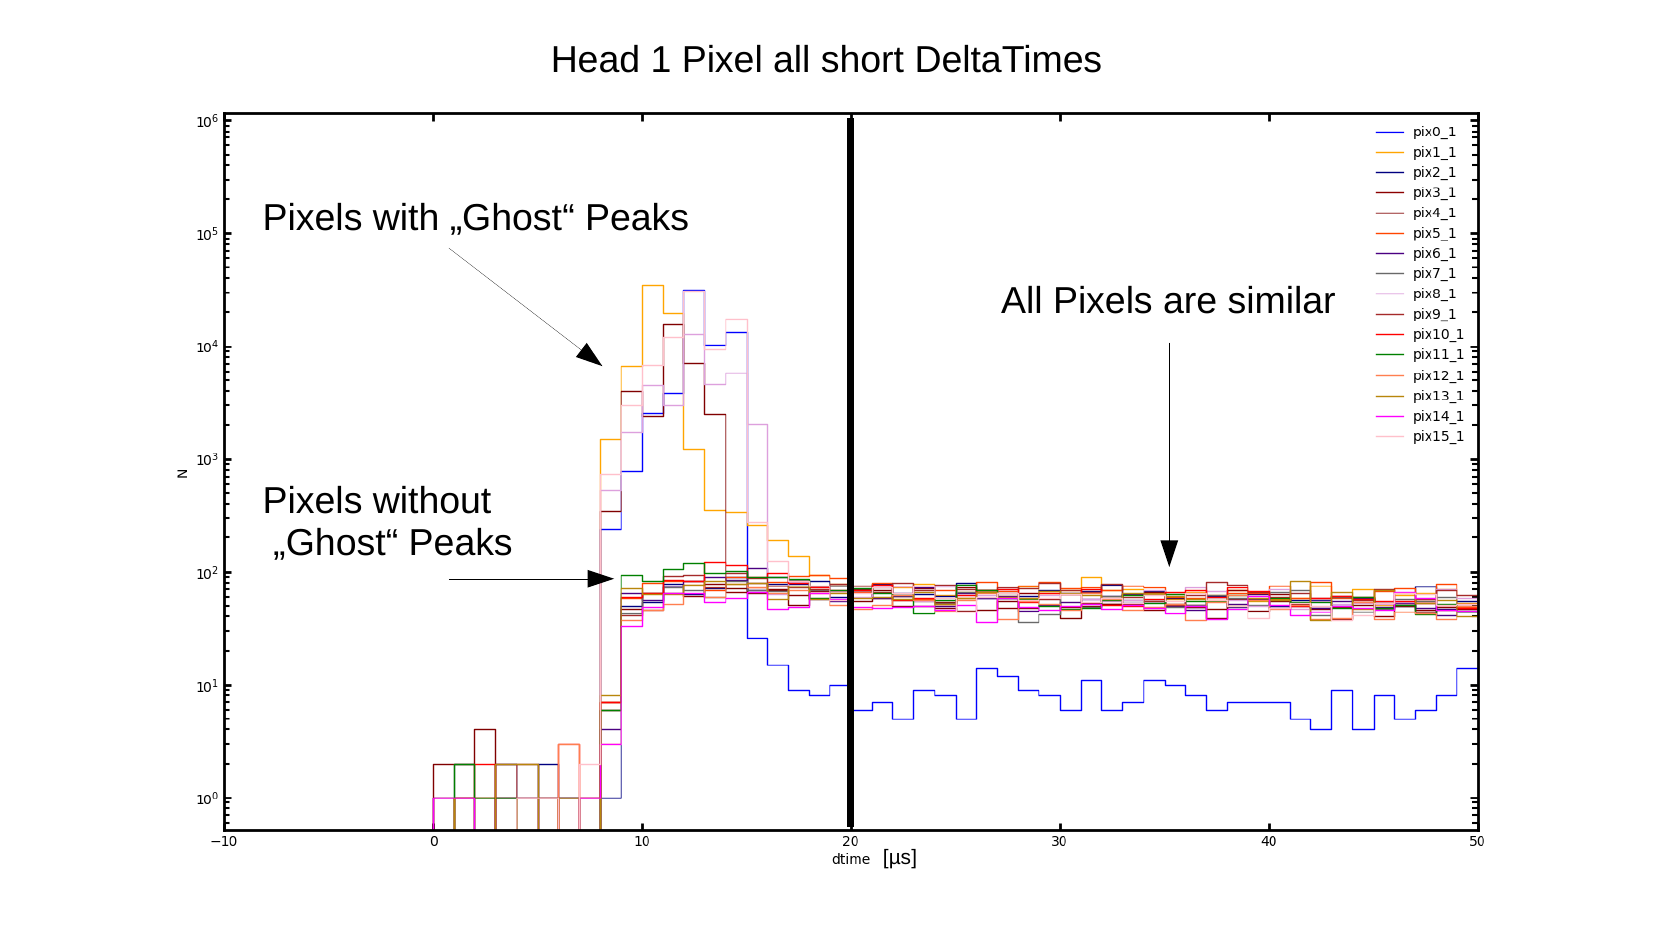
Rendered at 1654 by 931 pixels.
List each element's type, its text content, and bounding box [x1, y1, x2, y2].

text_box Head 1 Pixel all short DeltaTimes [536, 30, 1118, 88]
text_box All Pixels are similar [986, 271, 1351, 329]
text_box Pixels without „Ghost“ Peaks [248, 472, 528, 572]
text_box [µs] [868, 838, 932, 877]
picture [21, 1, 1639, 931]
text_box Pixels with „Ghost“ Peaks [248, 188, 705, 246]
